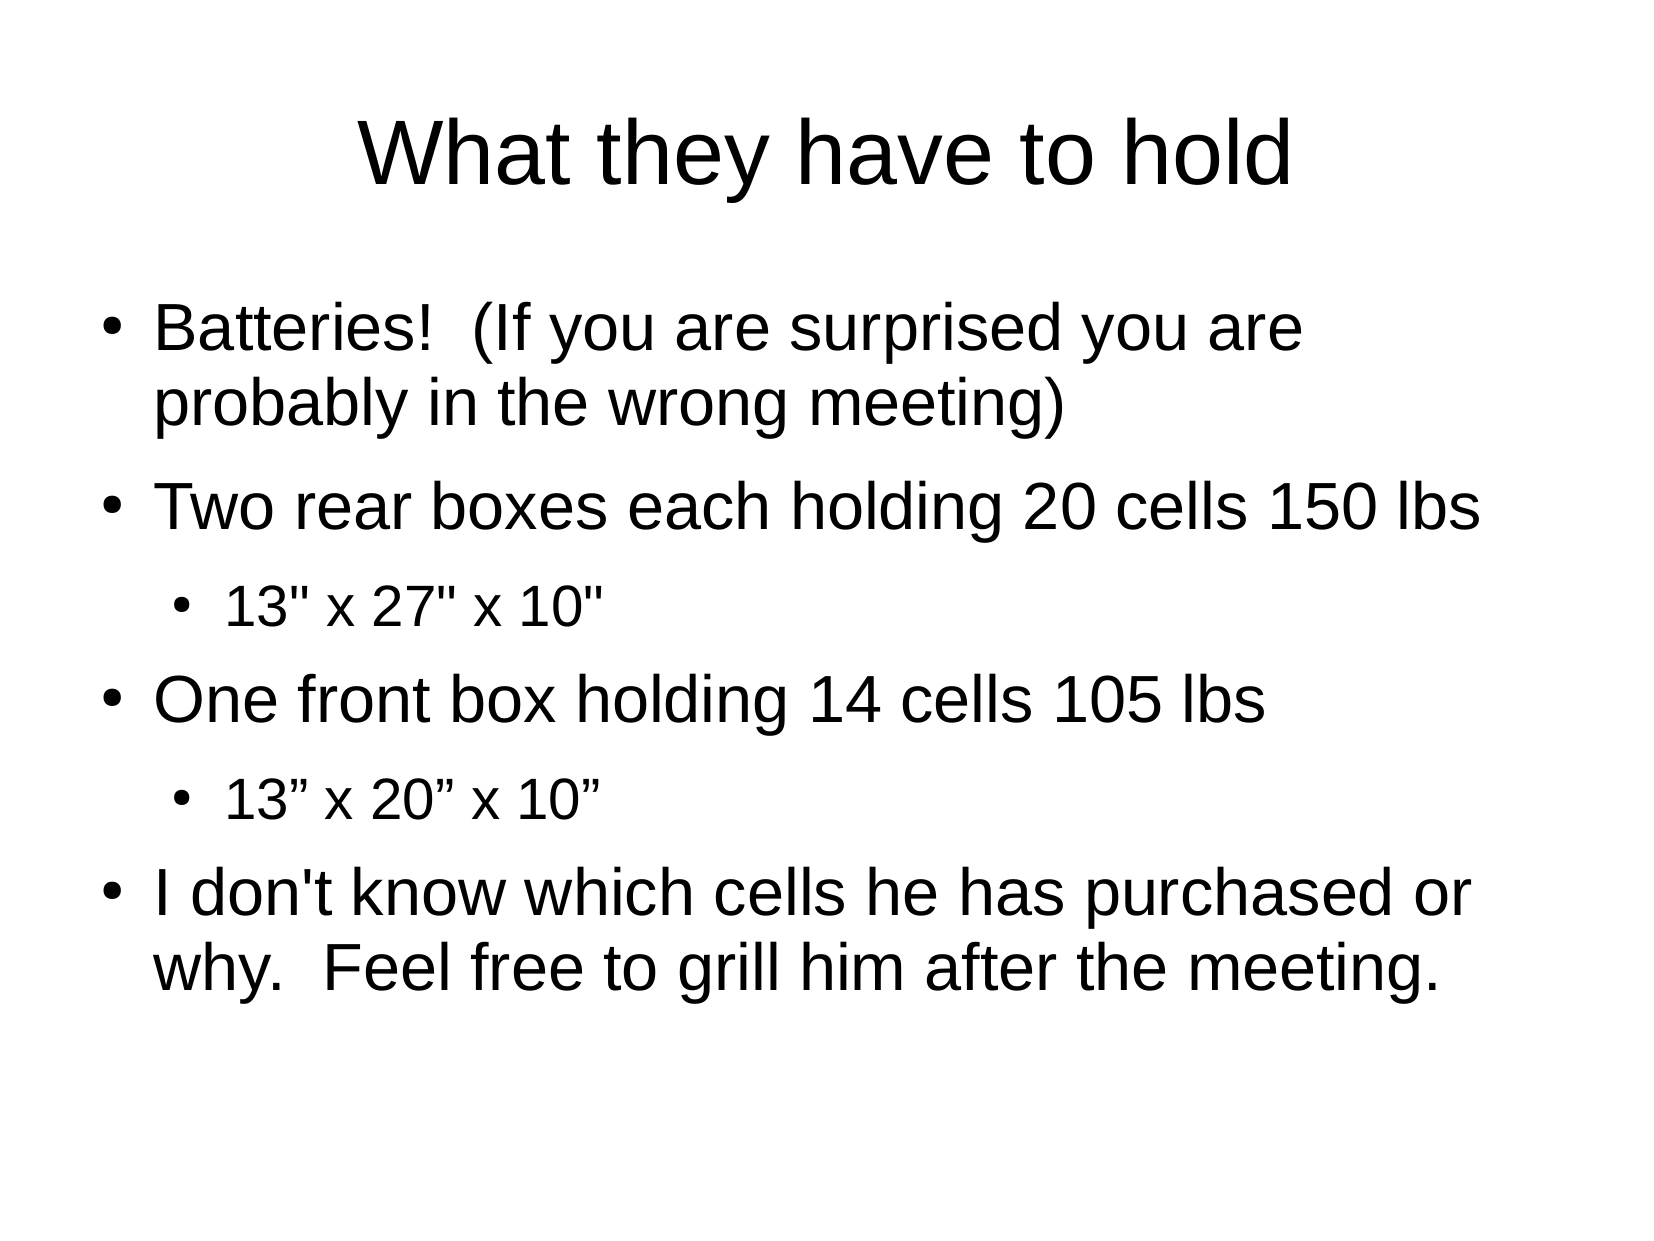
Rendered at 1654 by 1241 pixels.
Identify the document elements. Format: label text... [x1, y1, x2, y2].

title What they have to hold [82, 56, 1571, 250]
list Batteries! (If you are surprised you are probably in the wrong meeting) Two rear boxes each holding 20 cells 150 lbs 13" x 27" x 10" One front box holding 14 cells 105 lbs 13” x 20” x 10” I don't know which cells he has purchased or why. Feel free to grill him after the meeting. [82, 290, 1571, 1094]
